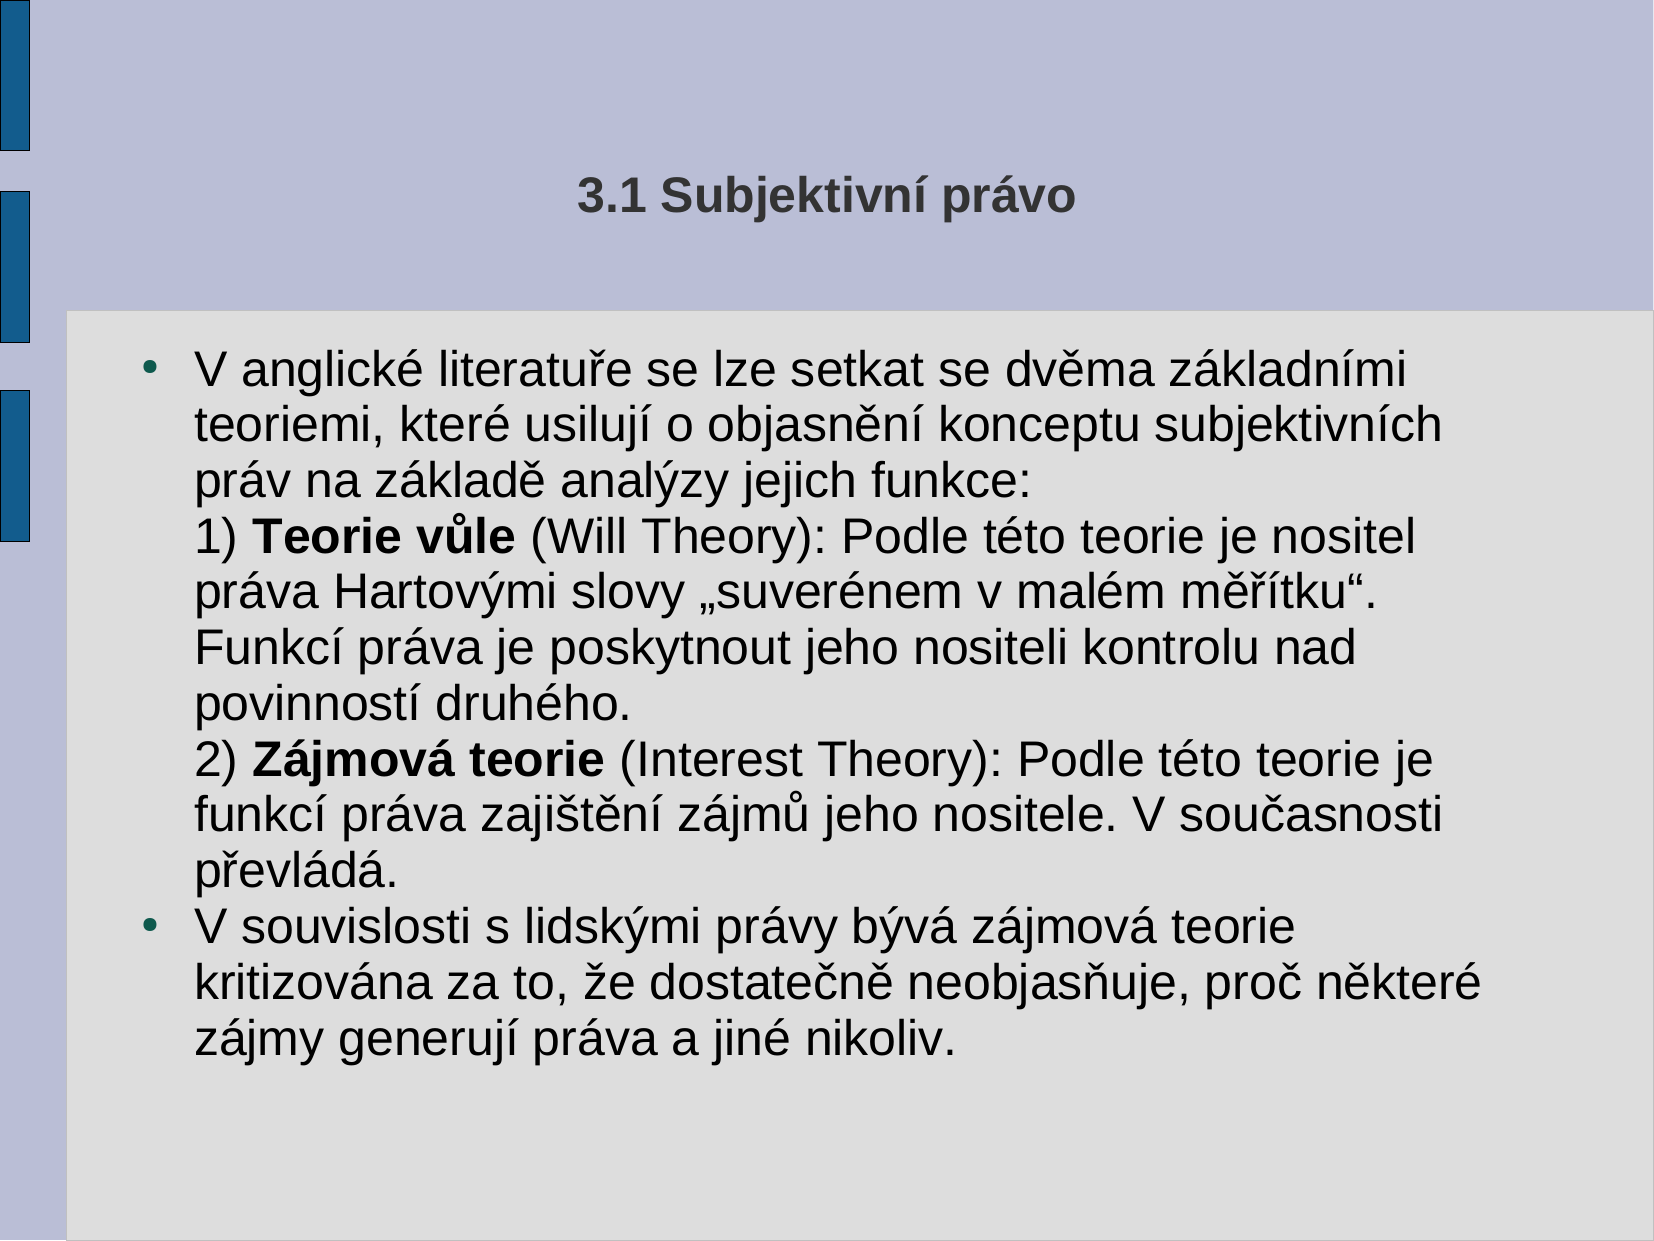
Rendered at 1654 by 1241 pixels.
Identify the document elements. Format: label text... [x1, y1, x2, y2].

list V anglické literatuře se lze setkat se dvěma základními teoriemi, které usilují o objasnění konceptu subjektivních práv na základě analýzy jejich funkce: 1) Teorie vůle (Will Theory): Podle této teorie je nositel práva Hartovými slovy „suverénem v malém měřítku“. Funkcí práva je poskytnout jeho nositeli kontrolu nad povinností druhého. 2) Zájmová teorie (Interest Theory): Podle této teorie je funkcí práva zajištění zájmů jeho nositele. V současnosti převládá. V souvislosti s lidskými právy bývá zájmová teorie kritizována za to, že dostatečně neobjasňuje, proč některé zájmy generují práva a jiné nikoliv. [123, 340, 1536, 1123]
title 3.1 Subjektivní právo [121, 91, 1534, 299]
